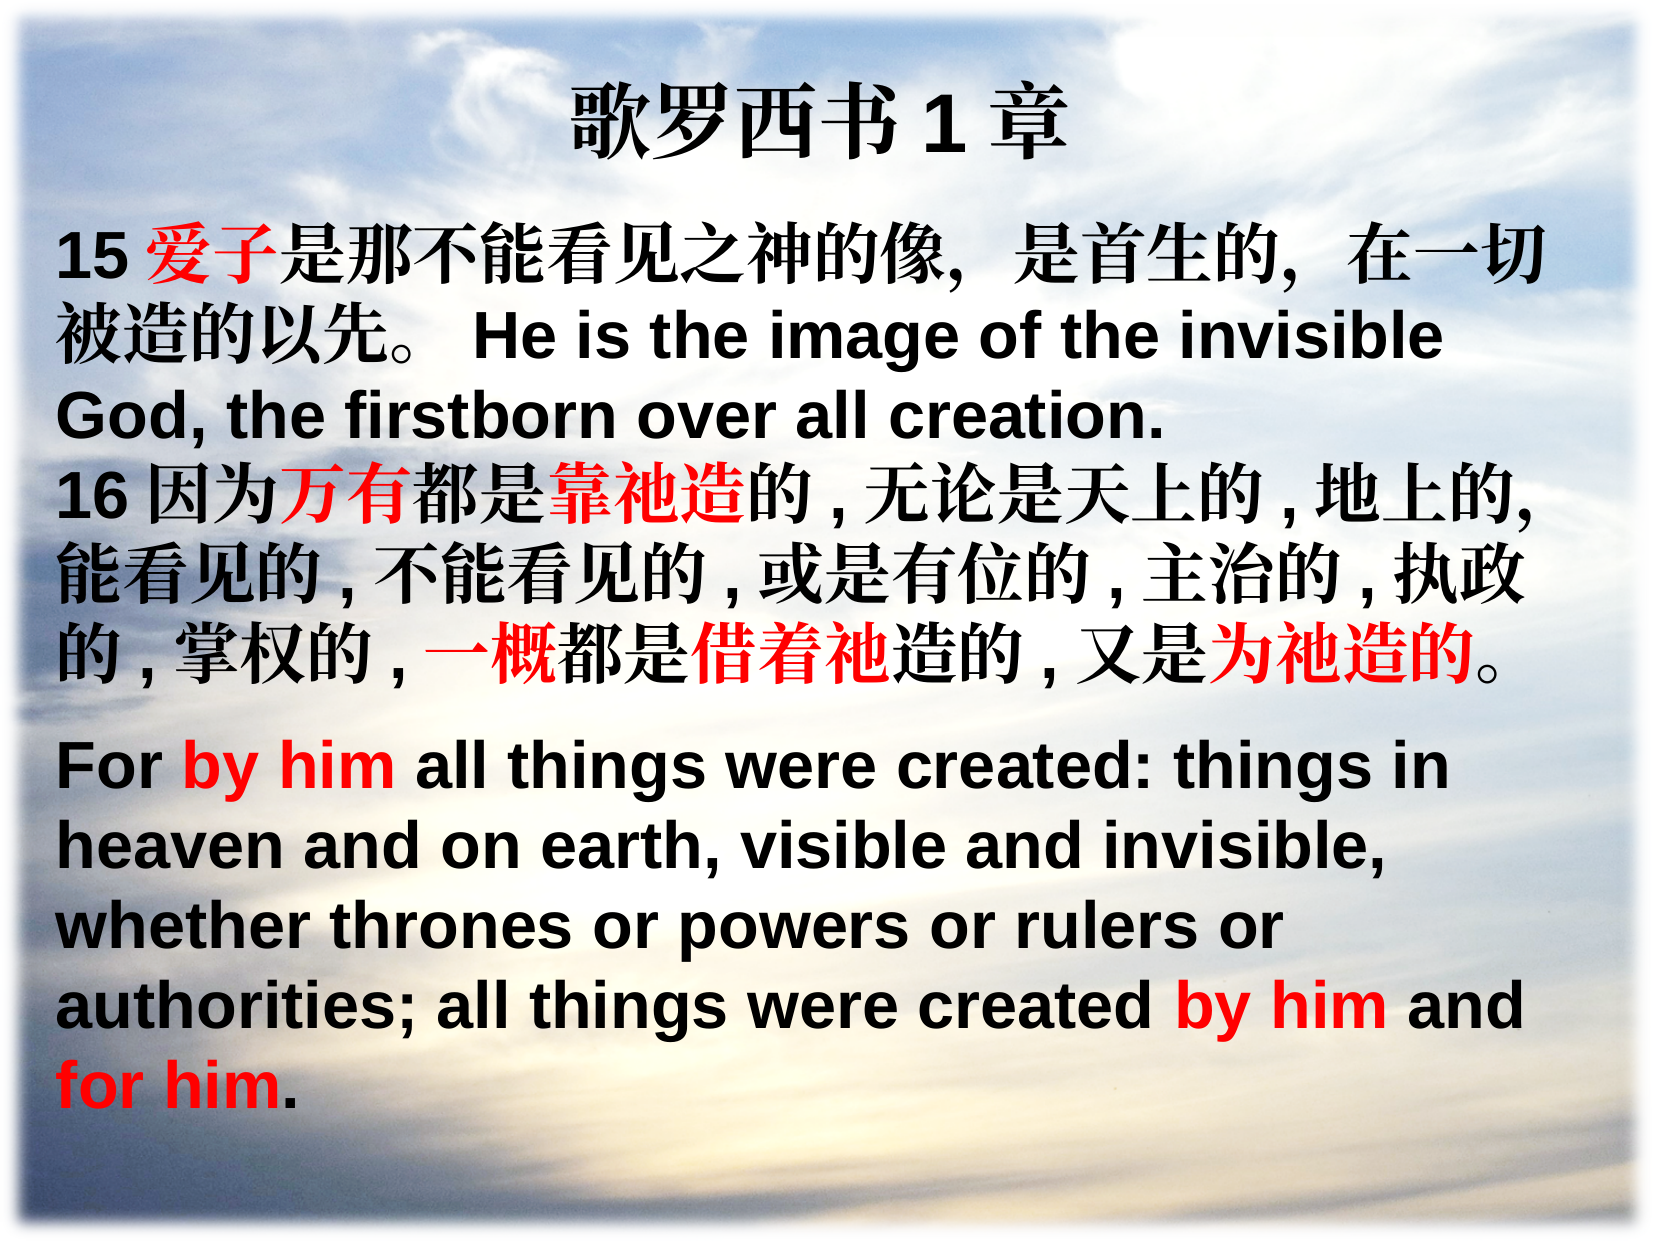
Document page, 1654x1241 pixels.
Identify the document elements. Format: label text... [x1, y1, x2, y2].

list 15爱子是那不能看见之神的像，是首生的，在一切被造的以先。He is the image of the invisible God, the firstborn over all creation. 16因为万有都是靠祂造的,无论是天上的,地上的，能看见的,不能看见的,或是有位的,主治的,执政的,掌权的,一概都是借着祂造的,又是为祂造的。 For by him all things were created: things in heaven and on earth, visible and invisible, whether thrones or powers or rulers or authorities; all things were created by him and for him. [55, 211, 1600, 1130]
title 歌罗西书1章 [82, 49, 1556, 189]
picture [0, 0, 1654, 1241]
